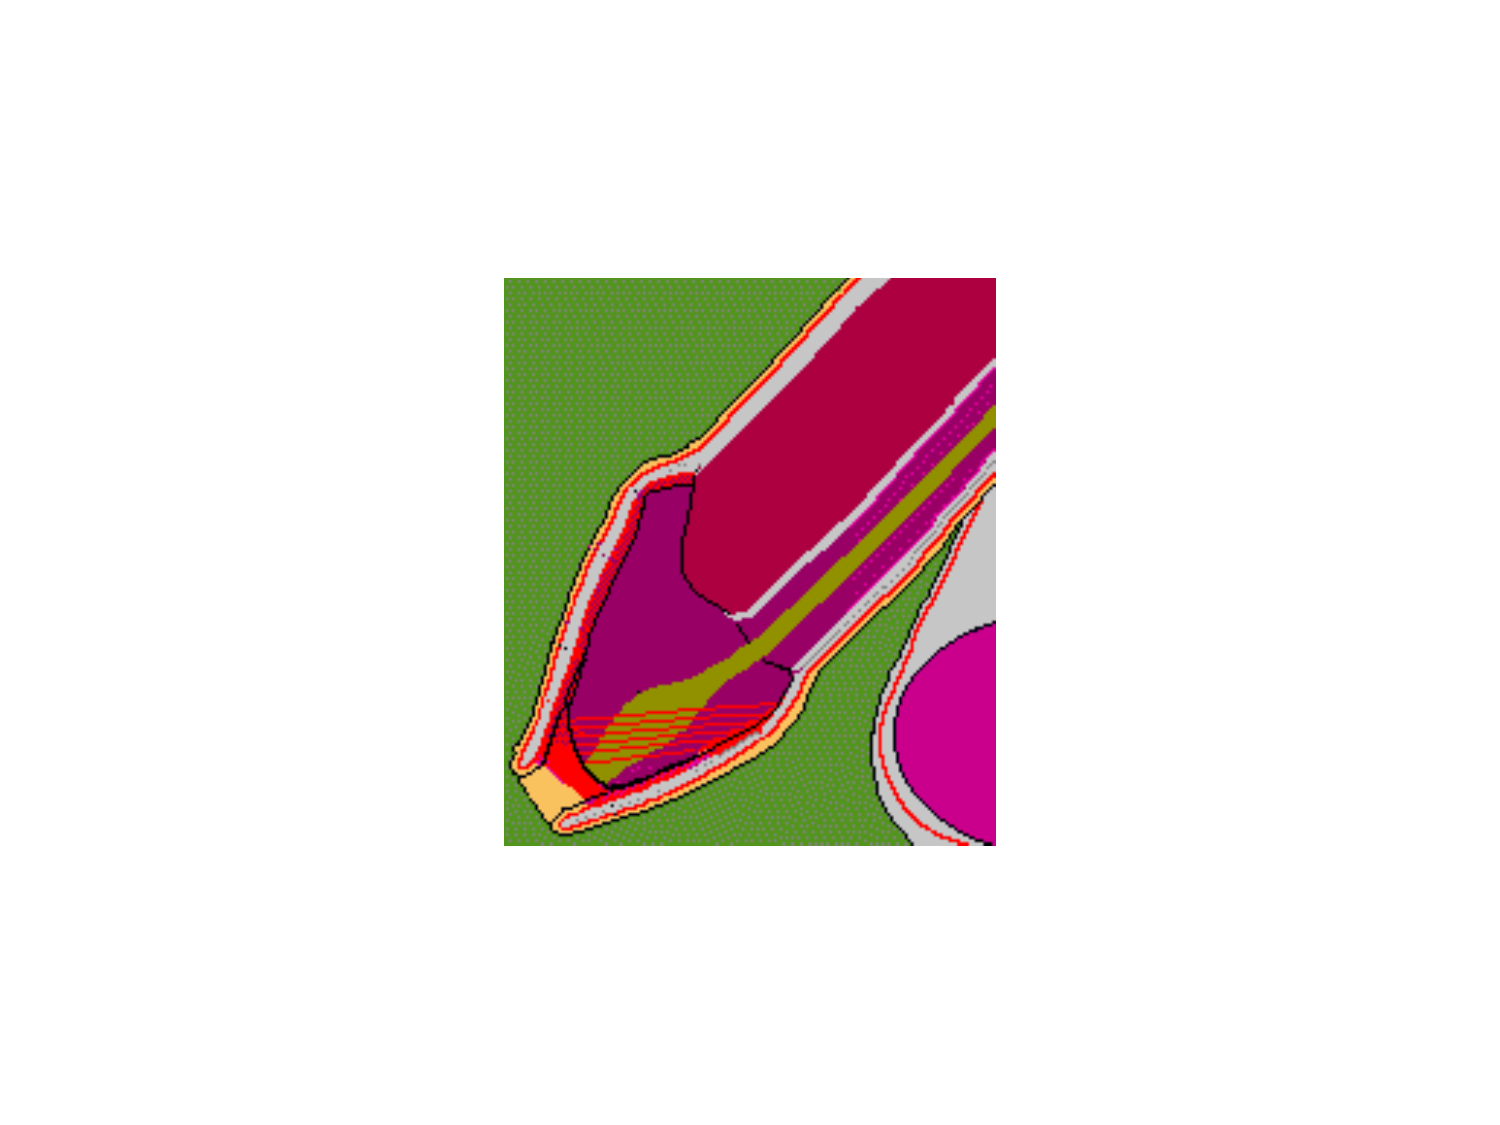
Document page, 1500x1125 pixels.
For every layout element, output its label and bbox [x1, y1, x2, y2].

picture [504, 278, 996, 846]
